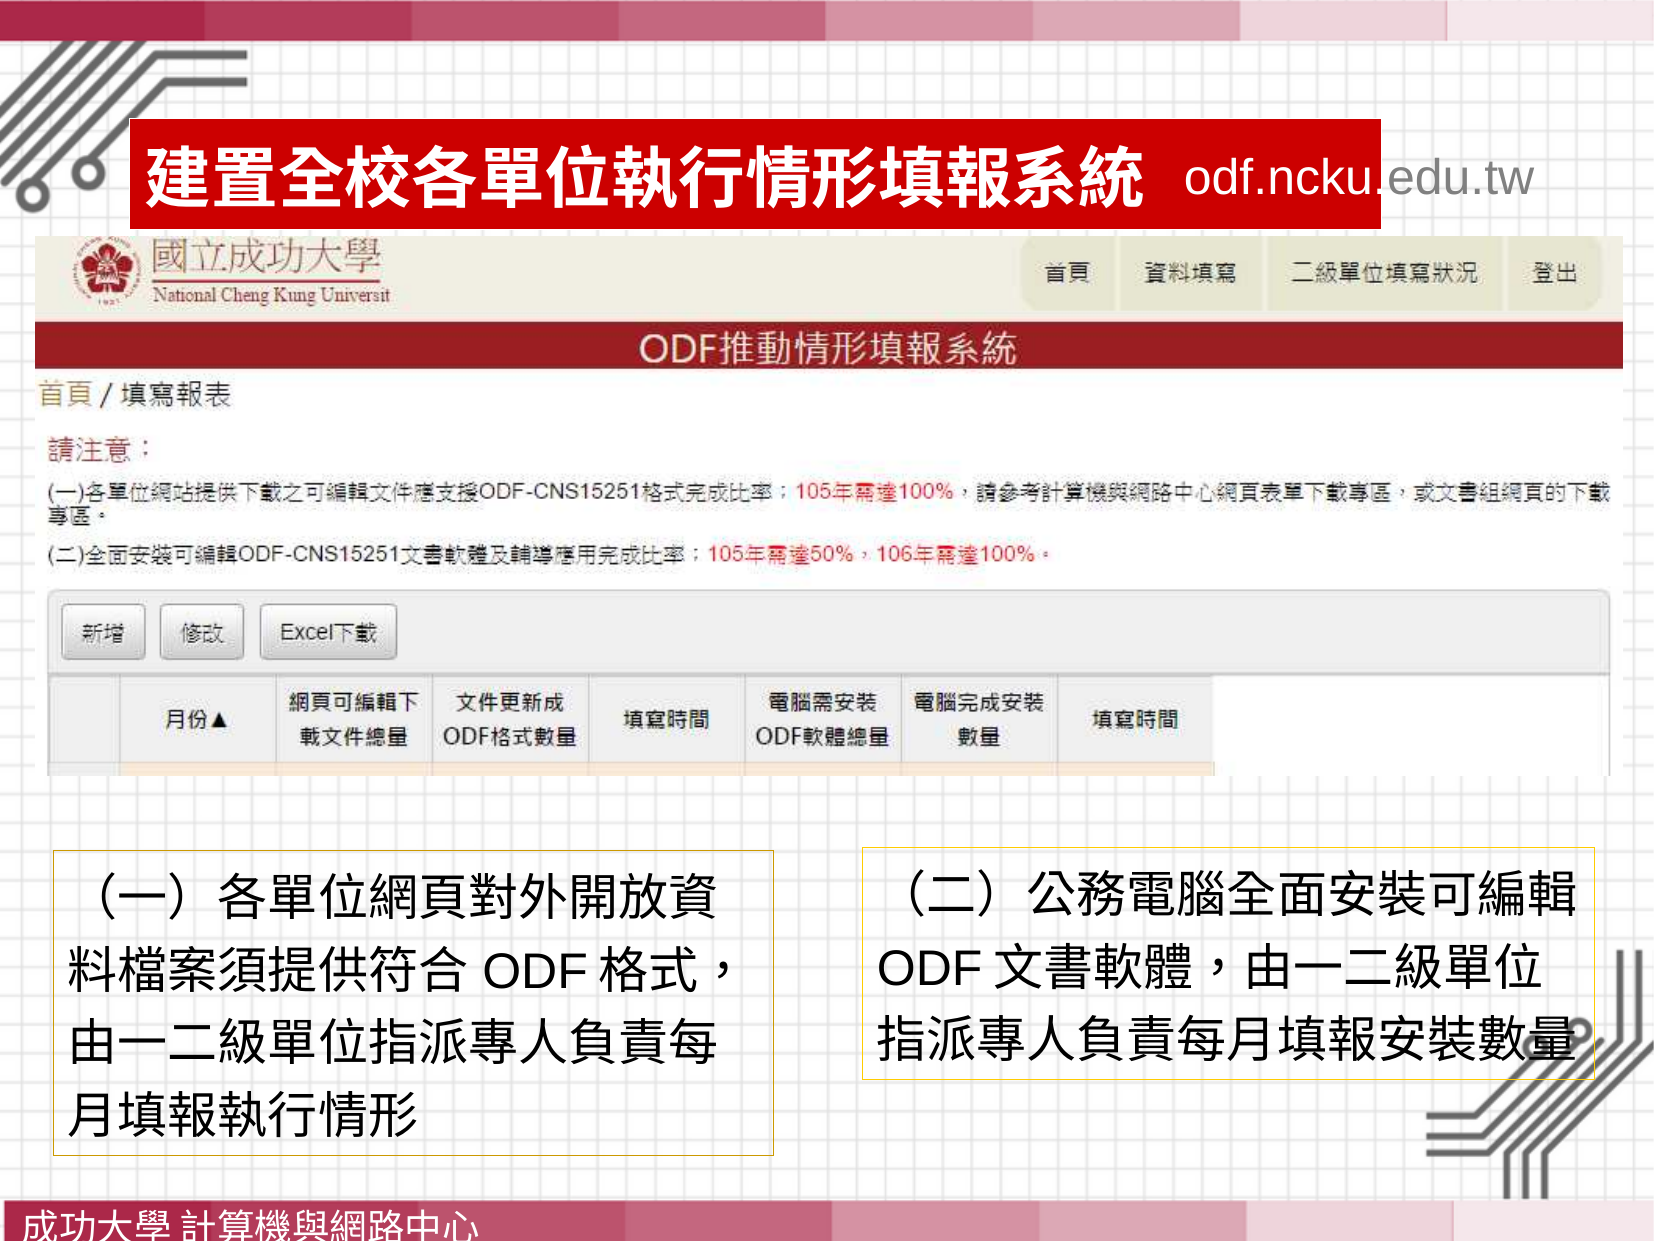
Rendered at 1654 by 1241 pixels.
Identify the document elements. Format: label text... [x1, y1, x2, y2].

text_box odf.ncku.edu.tw [1169, 141, 1560, 213]
text_box 建置全校各單位執行情形填報系統 [129, 118, 1382, 222]
text_box （一）各單位網頁對外開放資料檔案須提供符合ODF格式，由一二級單位指派專人負責每月填報執行情形 [53, 850, 774, 1118]
text_box 成功大學 計算機與網路中心 [6, 1190, 497, 1241]
text_box （二）公務電腦全面安裝可編輯ODF文書軟體，由一二級單位指派專人負責每月填報安裝數量 [862, 847, 1595, 1052]
picture [0, 0, 1654, 1241]
